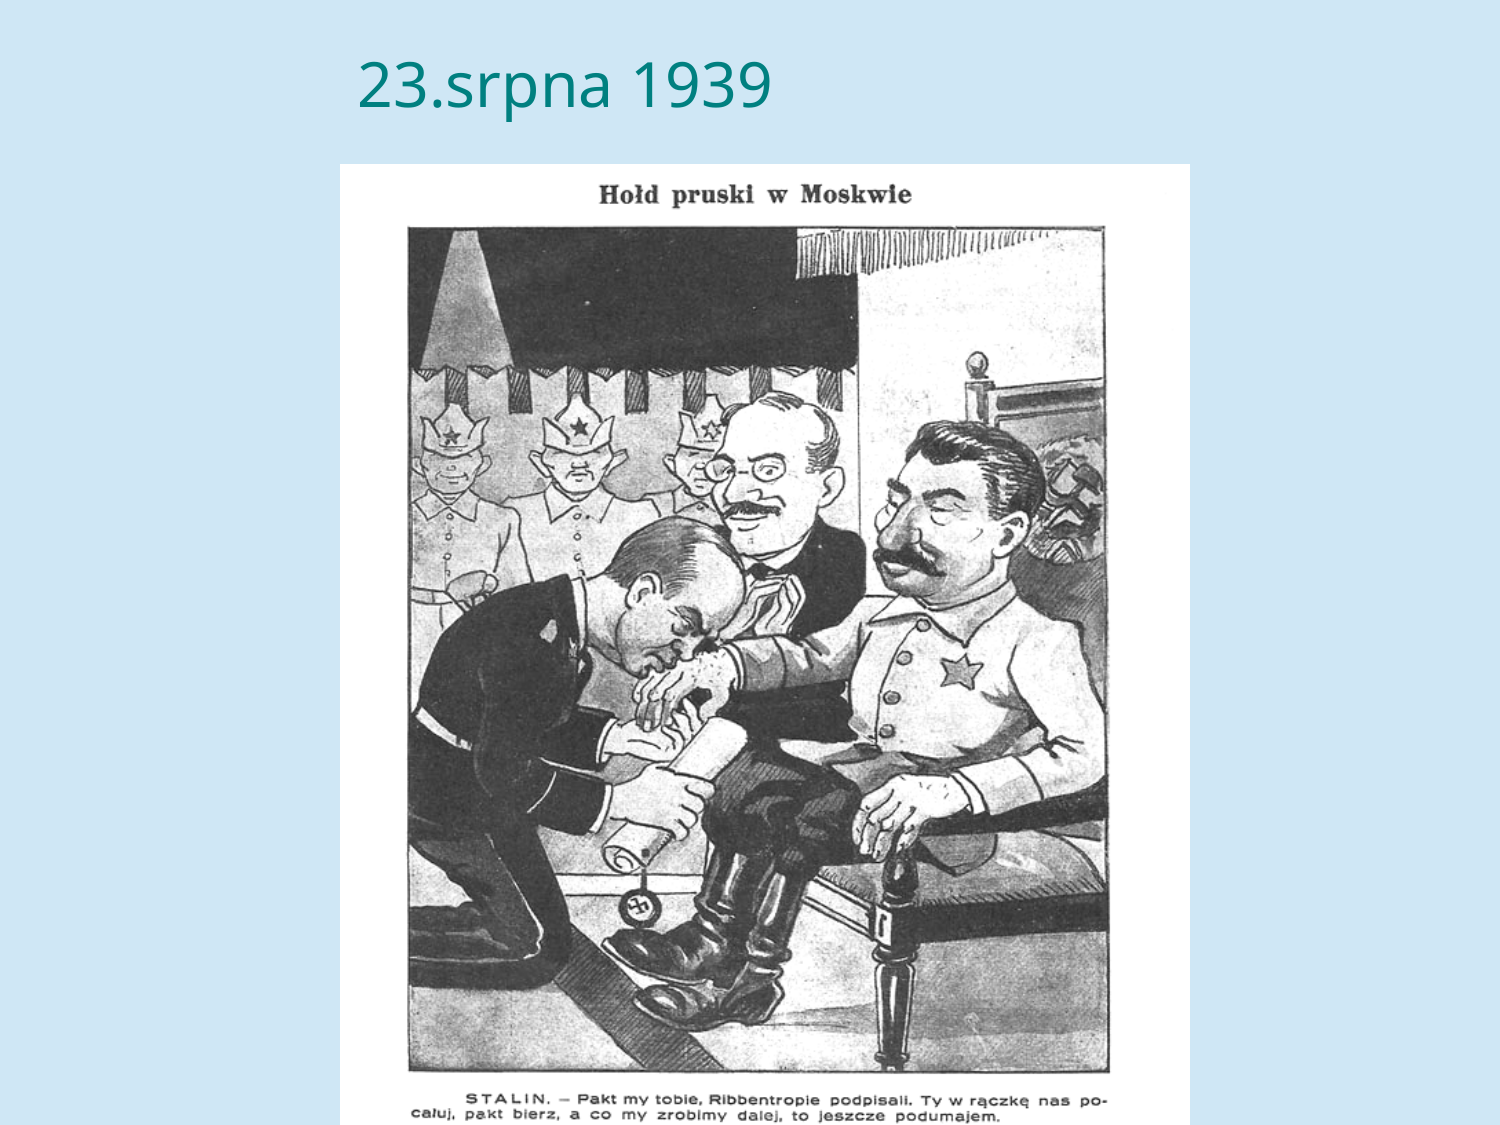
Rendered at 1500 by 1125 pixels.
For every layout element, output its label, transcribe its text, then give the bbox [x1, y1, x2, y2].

text_box 23.srpna 1939 [343, 37, 859, 128]
picture [340, 164, 1190, 1125]
